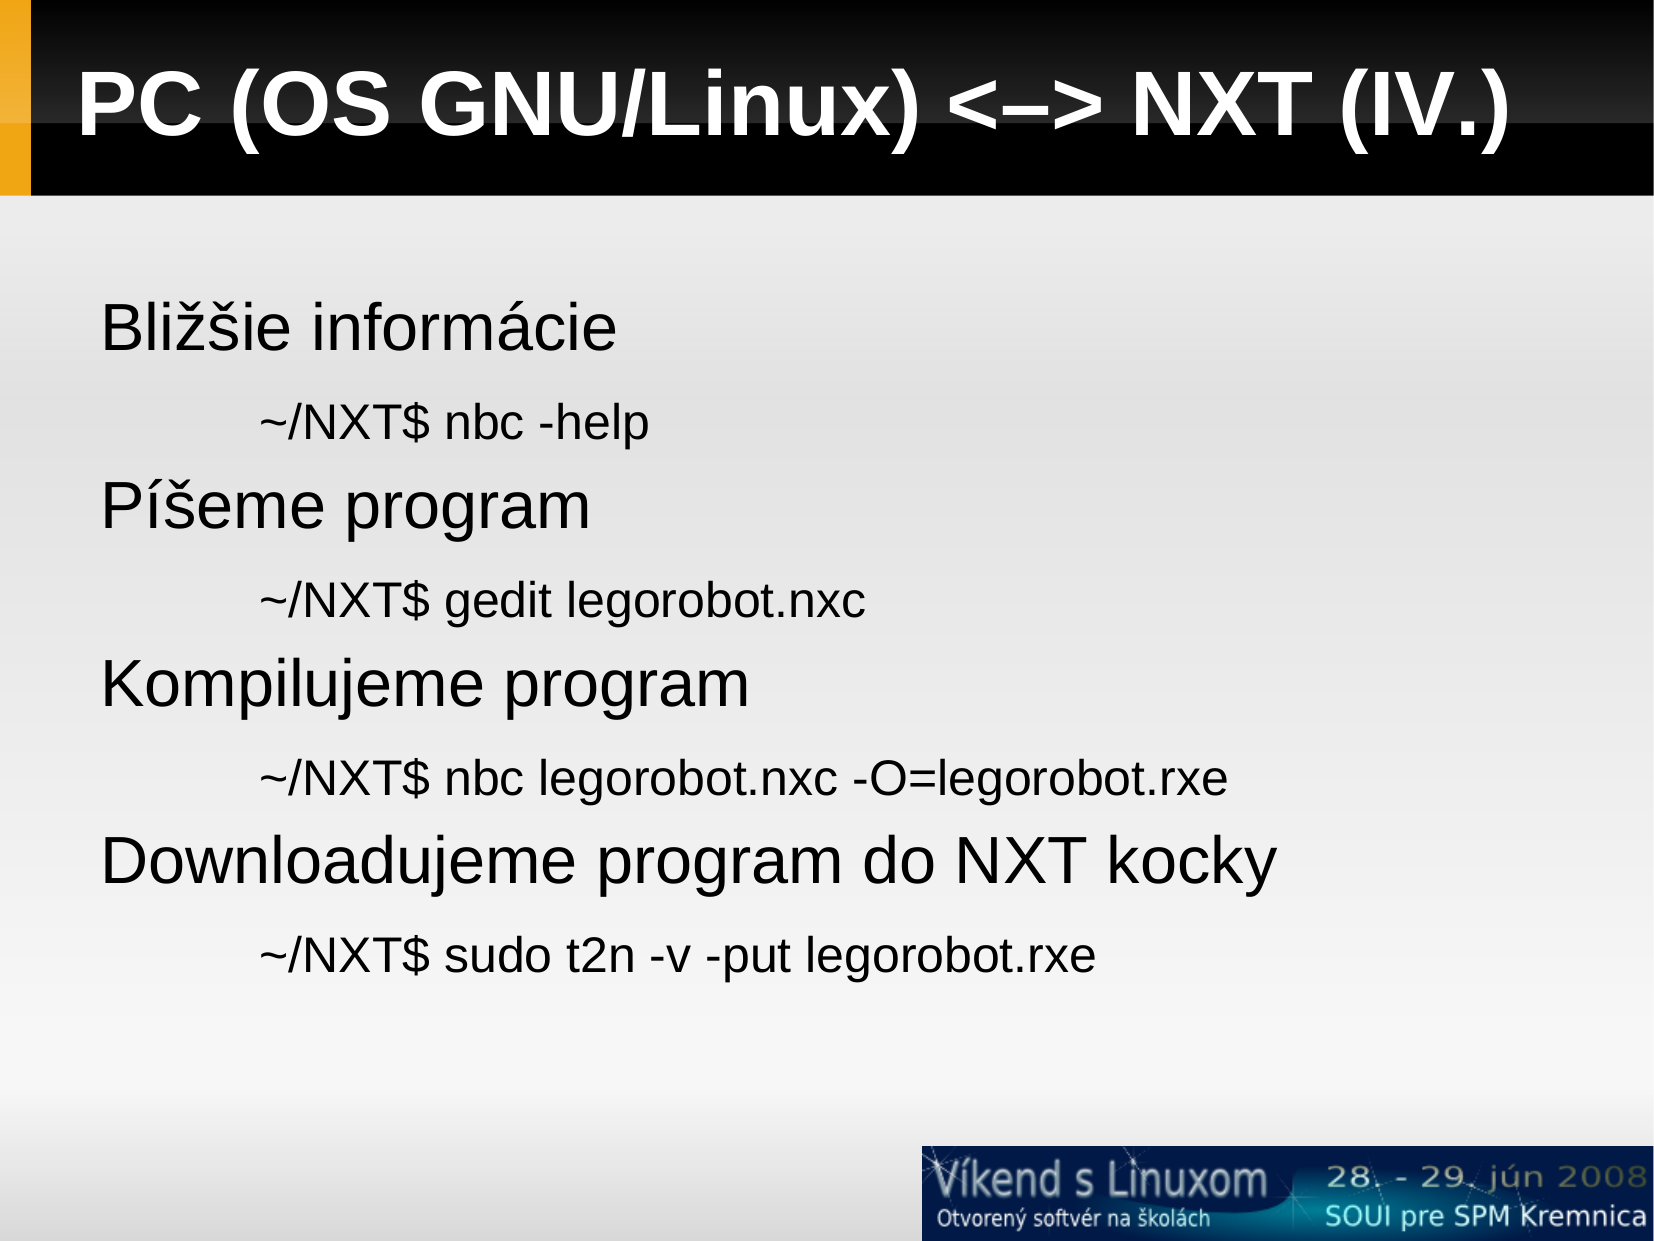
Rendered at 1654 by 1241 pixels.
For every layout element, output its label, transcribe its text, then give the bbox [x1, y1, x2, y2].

picture [0, 0, 1654, 1241]
list Bližšie informácie ~/NXT$ nbc -help Píšeme program ~/NXT$ gedit legorobot.nxc Kompilujeme program ~/NXT$ nbc legorobot.nxc -O=legorobot.rxe Downloadujeme program do NXT kocky ~/NXT$ sudo t2n -v -put legorobot.rxe [82, 290, 1571, 1109]
title PC (OS GNU/Linux) <–> NXT (IV.) [76, 0, 1565, 208]
